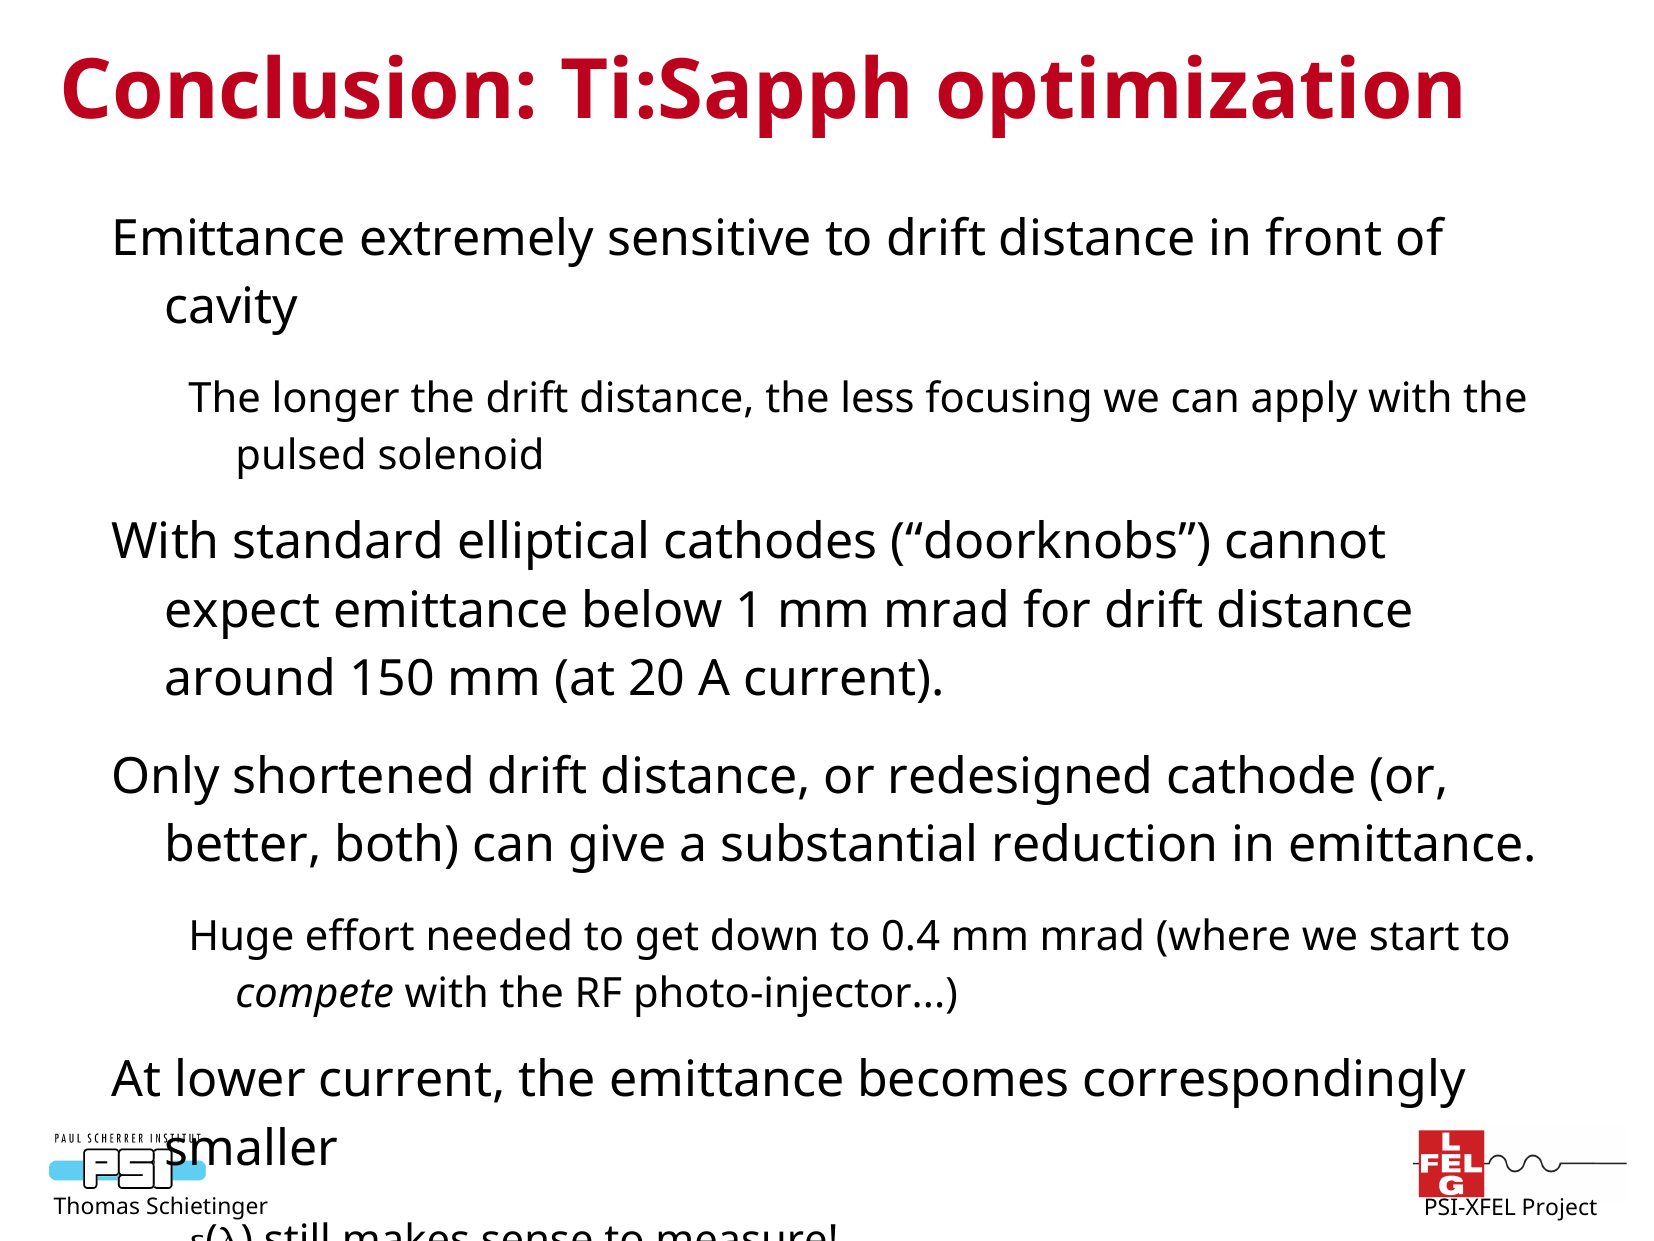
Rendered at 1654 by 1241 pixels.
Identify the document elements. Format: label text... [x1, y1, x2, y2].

list Emittance extremely sensitive to drift distance in front of cavity The longer the drift distance, the less focusing we can apply with the pulsed solenoid With standard elliptical cathodes (“doorknobs”) cannot expect emittance below 1 mm mrad for drift distance around 150 mm (at 20 A current). Only shortened drift distance, or redesigned cathode (or, better, both) can give a substantial reduction in emittance. Huge effort needed to get down to 0.4 mm mrad (where we start to compete with the RF photo-injector...) At lower current, the emittance becomes correspondingly smaller () still makes sense to measure! [93, 201, 1540, 1078]
title Conclusion: Ti:Sapph optimization [59, 17, 1619, 156]
picture [1411, 1125, 1628, 1202]
picture [49, 1133, 206, 1189]
